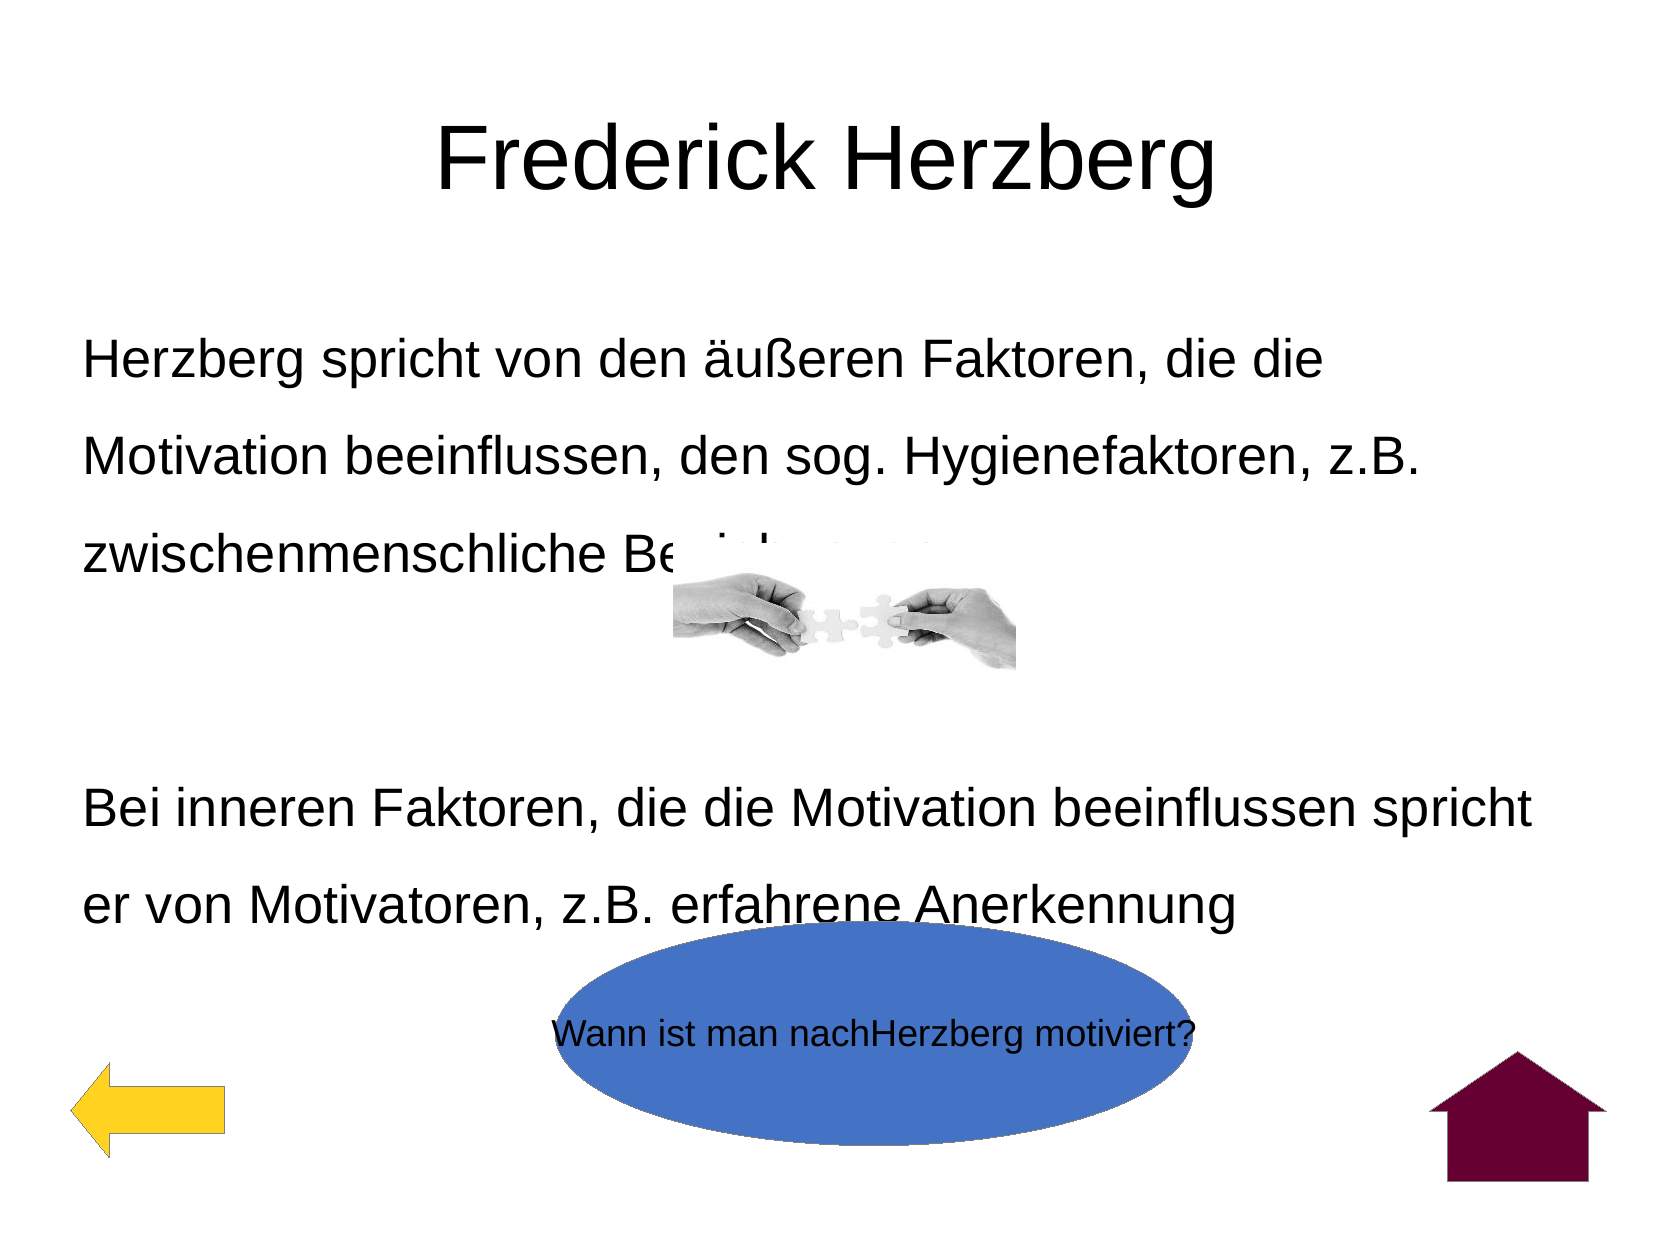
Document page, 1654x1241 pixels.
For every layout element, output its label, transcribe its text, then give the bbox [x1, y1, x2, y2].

picture [673, 543, 1016, 697]
text_box [70, 1062, 225, 1158]
title Frederick Herzberg [82, 49, 1571, 257]
list Herzberg spricht von den äußeren Faktoren, die die Motivation beeinflussen, den sog. Hygienefaktoren, z.B. zwischenmenschliche Beziehungen. Bei inneren Faktoren, die die Motivation beeinflussen spricht er von Motivatoren, z.B. erfahrene Anerkennung [82, 290, 1571, 1109]
text_box [1429, 1051, 1607, 1182]
text_box Wann ist man nachHerzberg motiviert? [555, 921, 1193, 1146]
